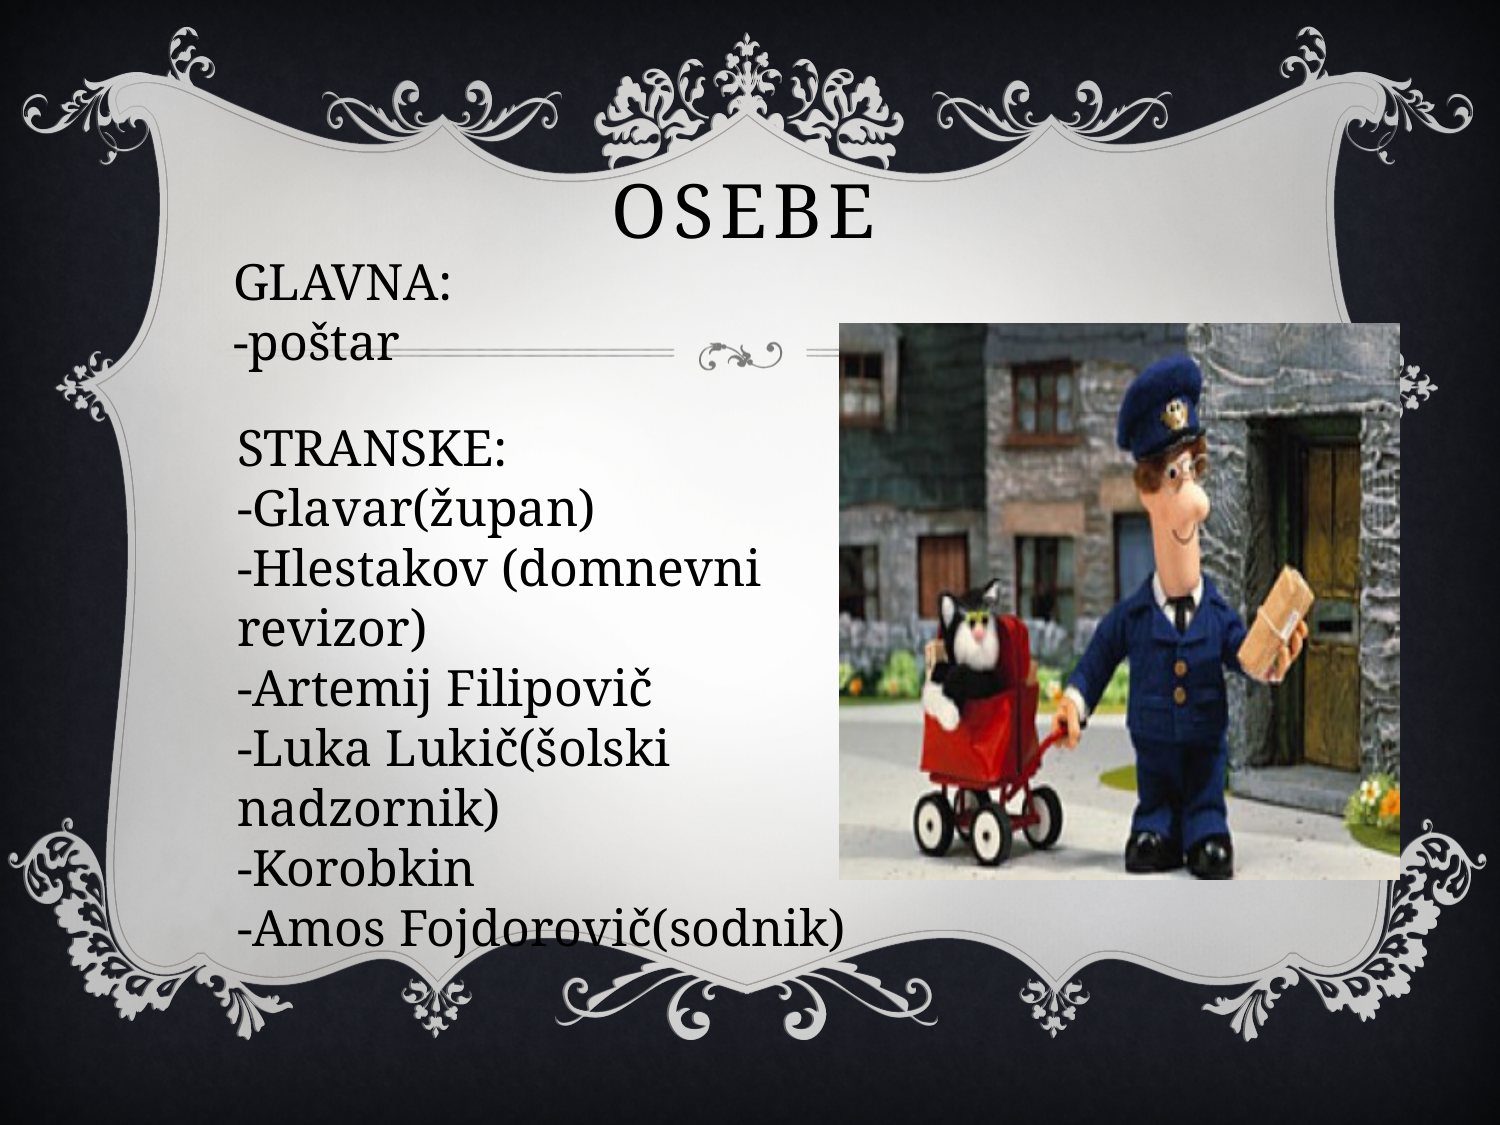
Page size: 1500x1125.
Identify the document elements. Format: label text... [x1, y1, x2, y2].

title osebe [218, 148, 1269, 262]
text_box STRANSKE: -Glavar(župan) -Hlestakov (domnevni revizor) -Artemij Filipovič -Luka Lukič(šolski nadzornik) -Korobkin -Amos Fojdorovič(sodnik) [222, 408, 880, 964]
text_box GLAVNA: -poštar [218, 243, 526, 379]
picture [0, 0, 1500, 1125]
